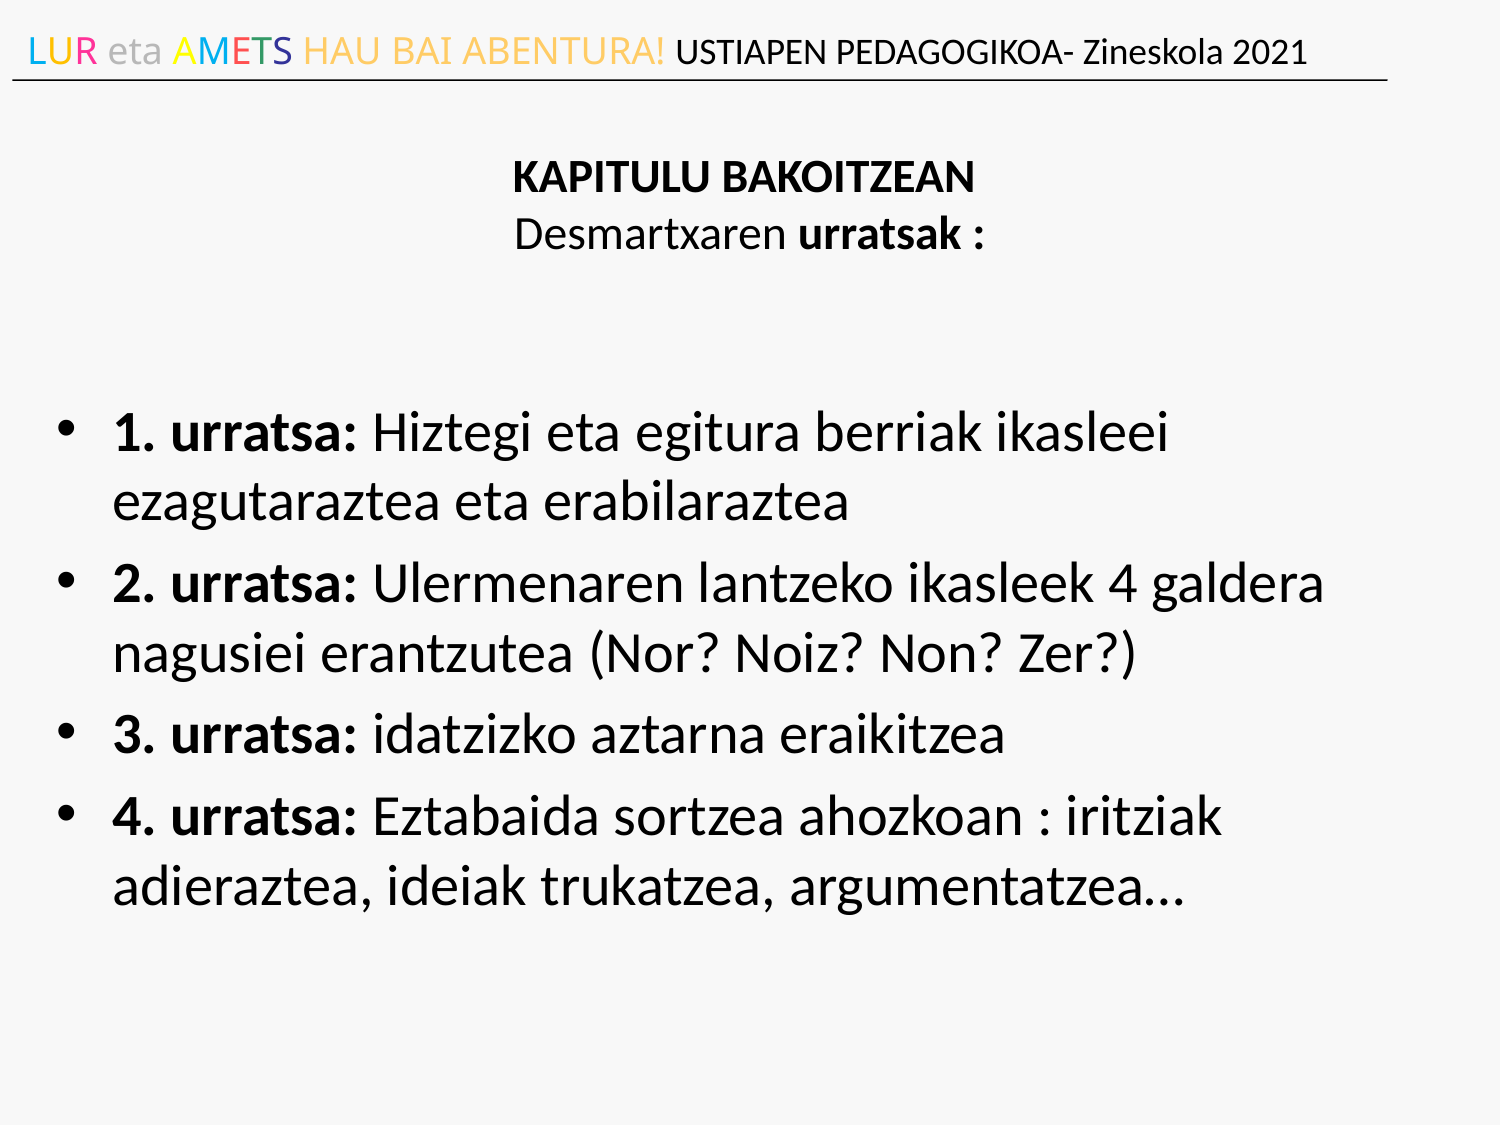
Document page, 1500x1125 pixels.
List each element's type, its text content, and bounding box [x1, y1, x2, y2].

title KAPITULU BAKOITZEAN Desmartxaren urratsak : [75, 137, 1425, 325]
list 1. urratsa: Hiztegi eta egitura berriak ikasleei ezagutaraztea eta erabilaraztea 2. urratsa: Ulermenaren lantzeko ikasleek 4 galdera nagusiei erantzutea (Nor? Noiz? Non? Zer?) 3. urratsa: idatzizko aztarna eraikitzea 4. urratsa: Eztabaida sortzea ahozkoan : iritziak adieraztea, ideiak trukatzea, argumentatzea… [41, 385, 1459, 969]
text_box LUR eta AMETS HAU BAI ABENTURA! USTIAPEN PEDAGOGIKOA- Zineskola 2021 [12, 19, 1424, 80]
